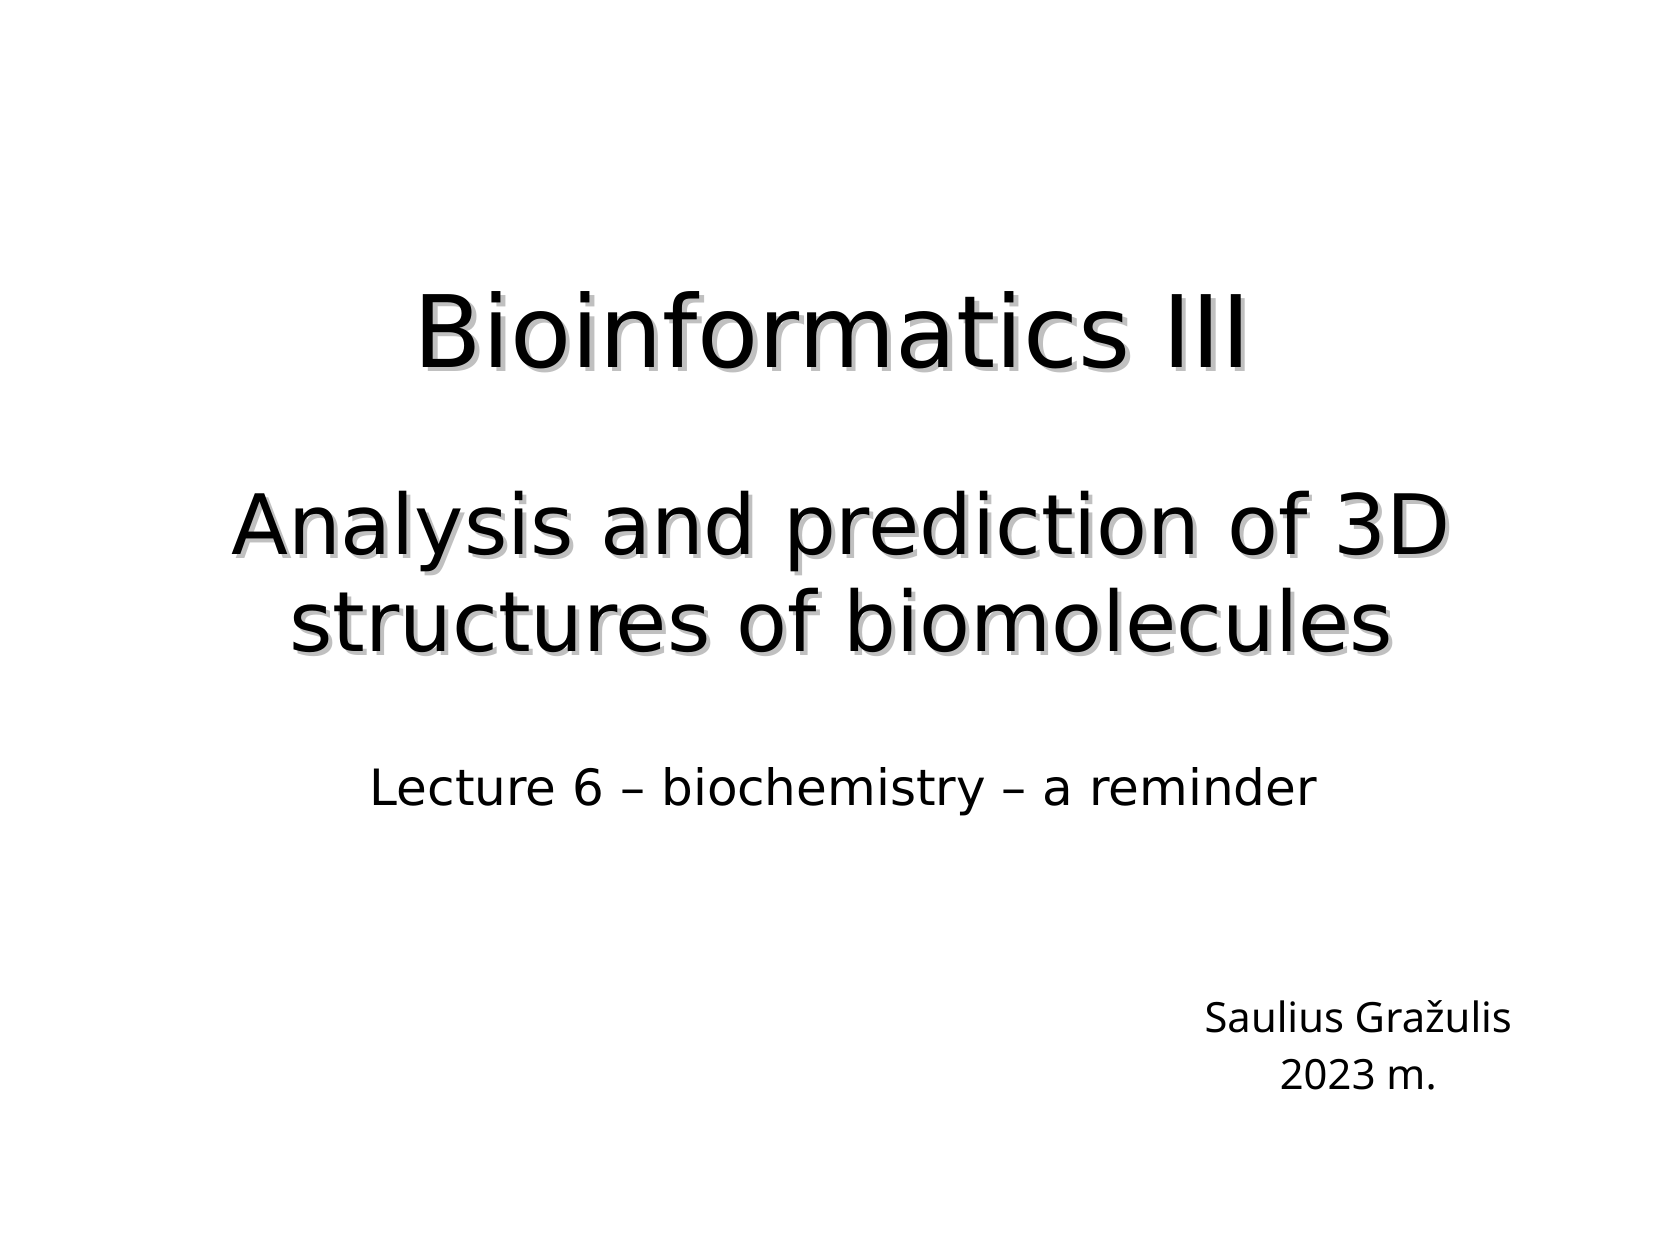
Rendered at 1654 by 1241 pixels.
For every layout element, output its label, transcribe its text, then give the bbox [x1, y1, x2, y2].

text_box Saulius Gražulis 2023 m. [1151, 980, 1566, 1108]
title Bioinformatics III [88, 236, 1577, 429]
text_box Analysis and prediction of 3D structures of biomolecules [206, 470, 1477, 680]
text_box Lecture 6 – biochemistry – a reminder [337, 751, 1351, 884]
